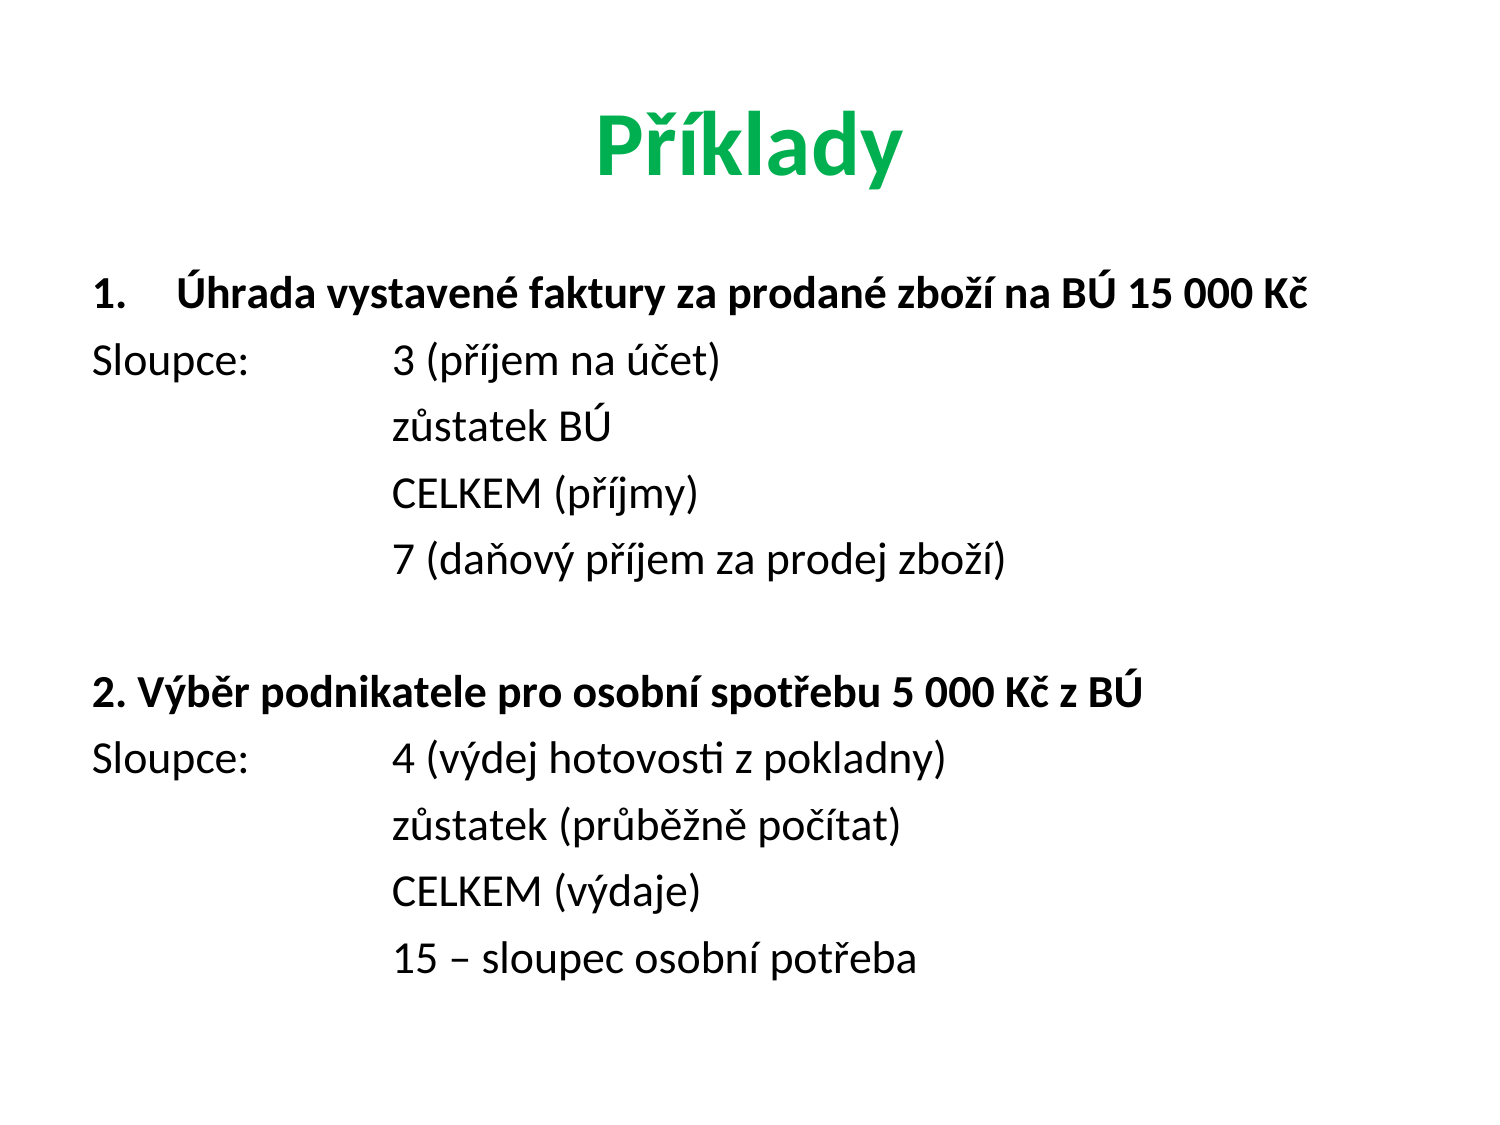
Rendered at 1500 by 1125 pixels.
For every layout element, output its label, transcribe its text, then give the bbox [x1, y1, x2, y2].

list Úhrada vystavené faktury za prodané zboží na BÚ 15 000 Kč Sloupce: 3 (příjem na účet) zůstatek BÚ CELKEM (příjmy) 7 (daňový příjem za prodej zboží) 2. Výběr podnikatele pro osobní spotřebu 5 000 Kč z BÚ Sloupce: 4 (výdej hotovosti z pokladny) zůstatek (průběžně počítat) CELKEM (výdaje) 15 – sloupec osobní potřeba [76, 255, 1427, 1057]
title Příklady [75, 45, 1426, 233]
